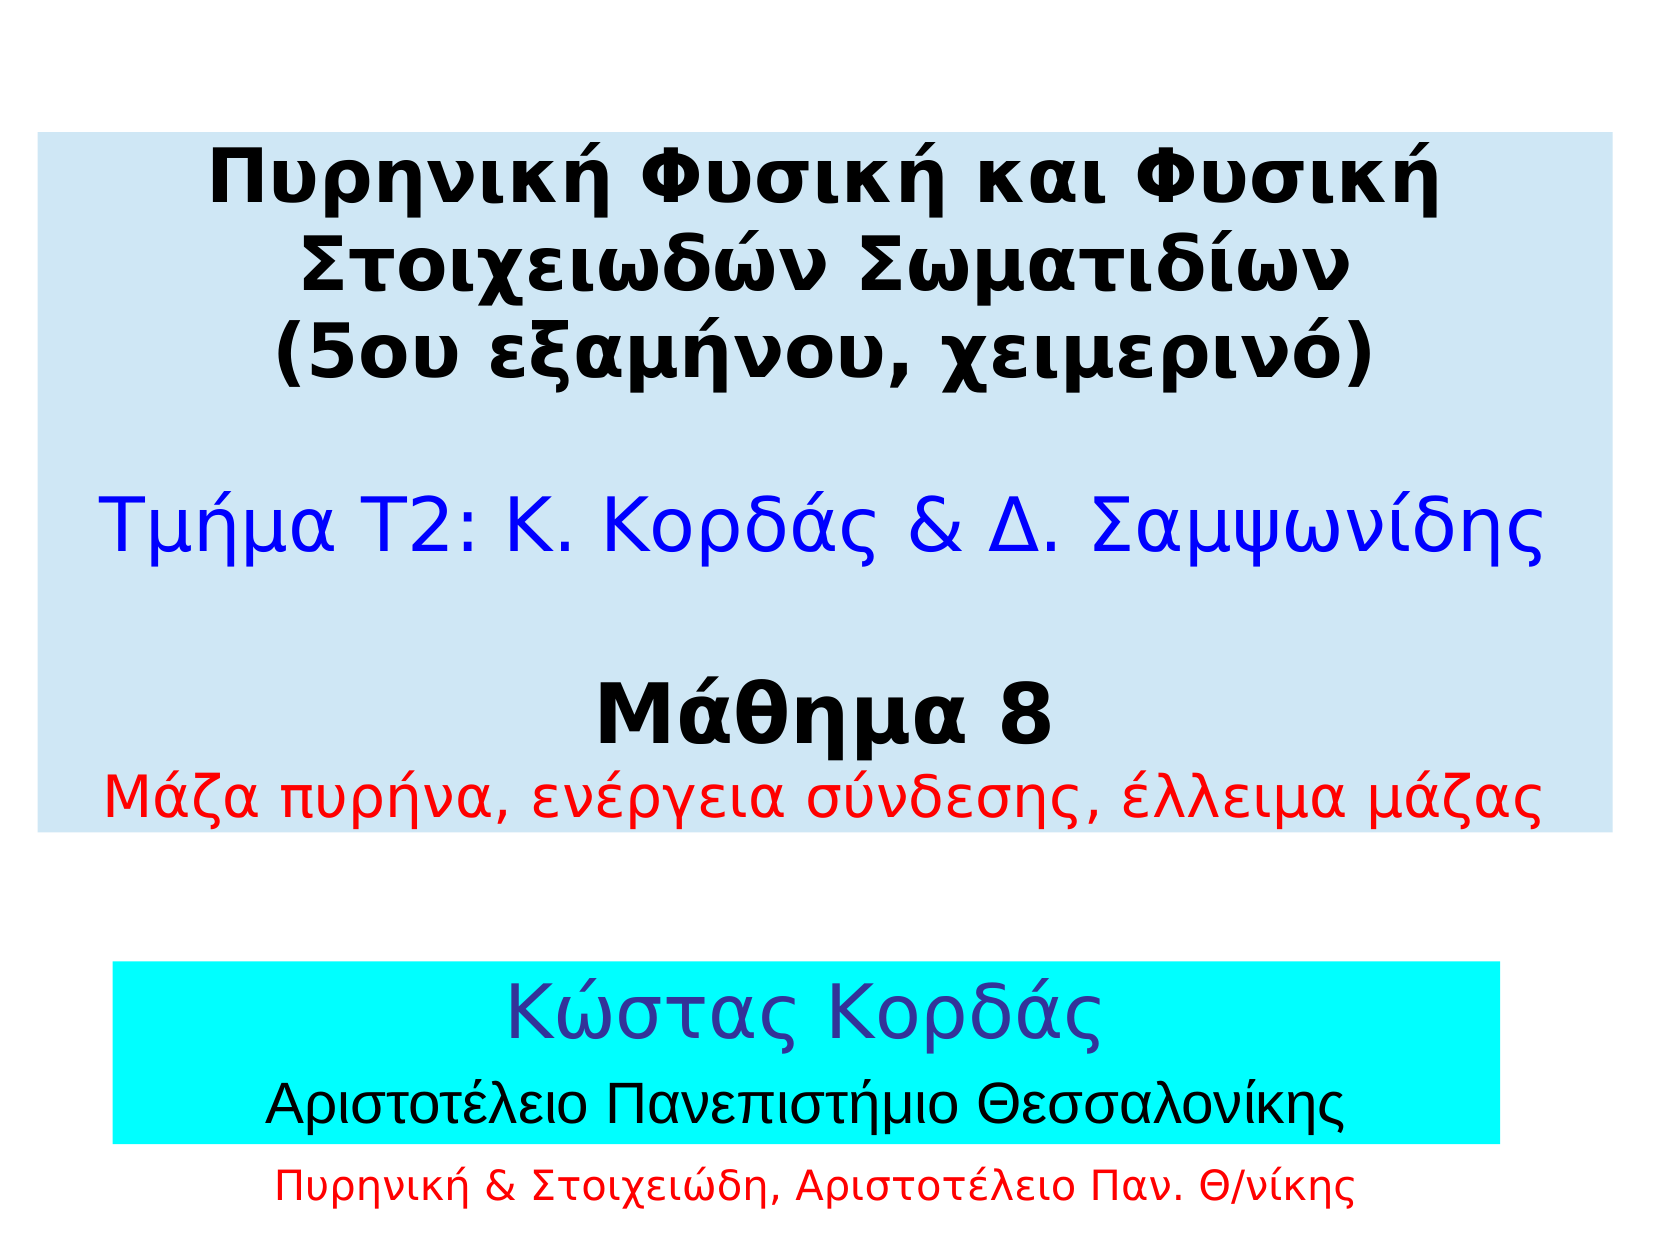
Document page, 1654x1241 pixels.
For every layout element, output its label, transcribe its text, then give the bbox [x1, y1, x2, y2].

text_box Κώστας Κορδάς Αριστοτέλειο Πανεπιστήμιο Θεσσαλονίκης [112, 961, 1501, 1145]
text_box Πυρηνική & Στοιχειώδη, Αριστοτέλειο Παν. Θ/νίκης [33, 1154, 1609, 1219]
title Πυρηνική Φυσική και Φυσική Στοιχειωδών Σωματιδίων (5ου εξαμήνου, χειμερινό) Τμήμα T2: Κ. Κορδάς & Δ. Σαμψωνίδης Μάθημα 8 Μάζα πυρήνα, ενέργεια σύνδεσης, έλλειμα μάζας [37, 132, 1613, 833]
